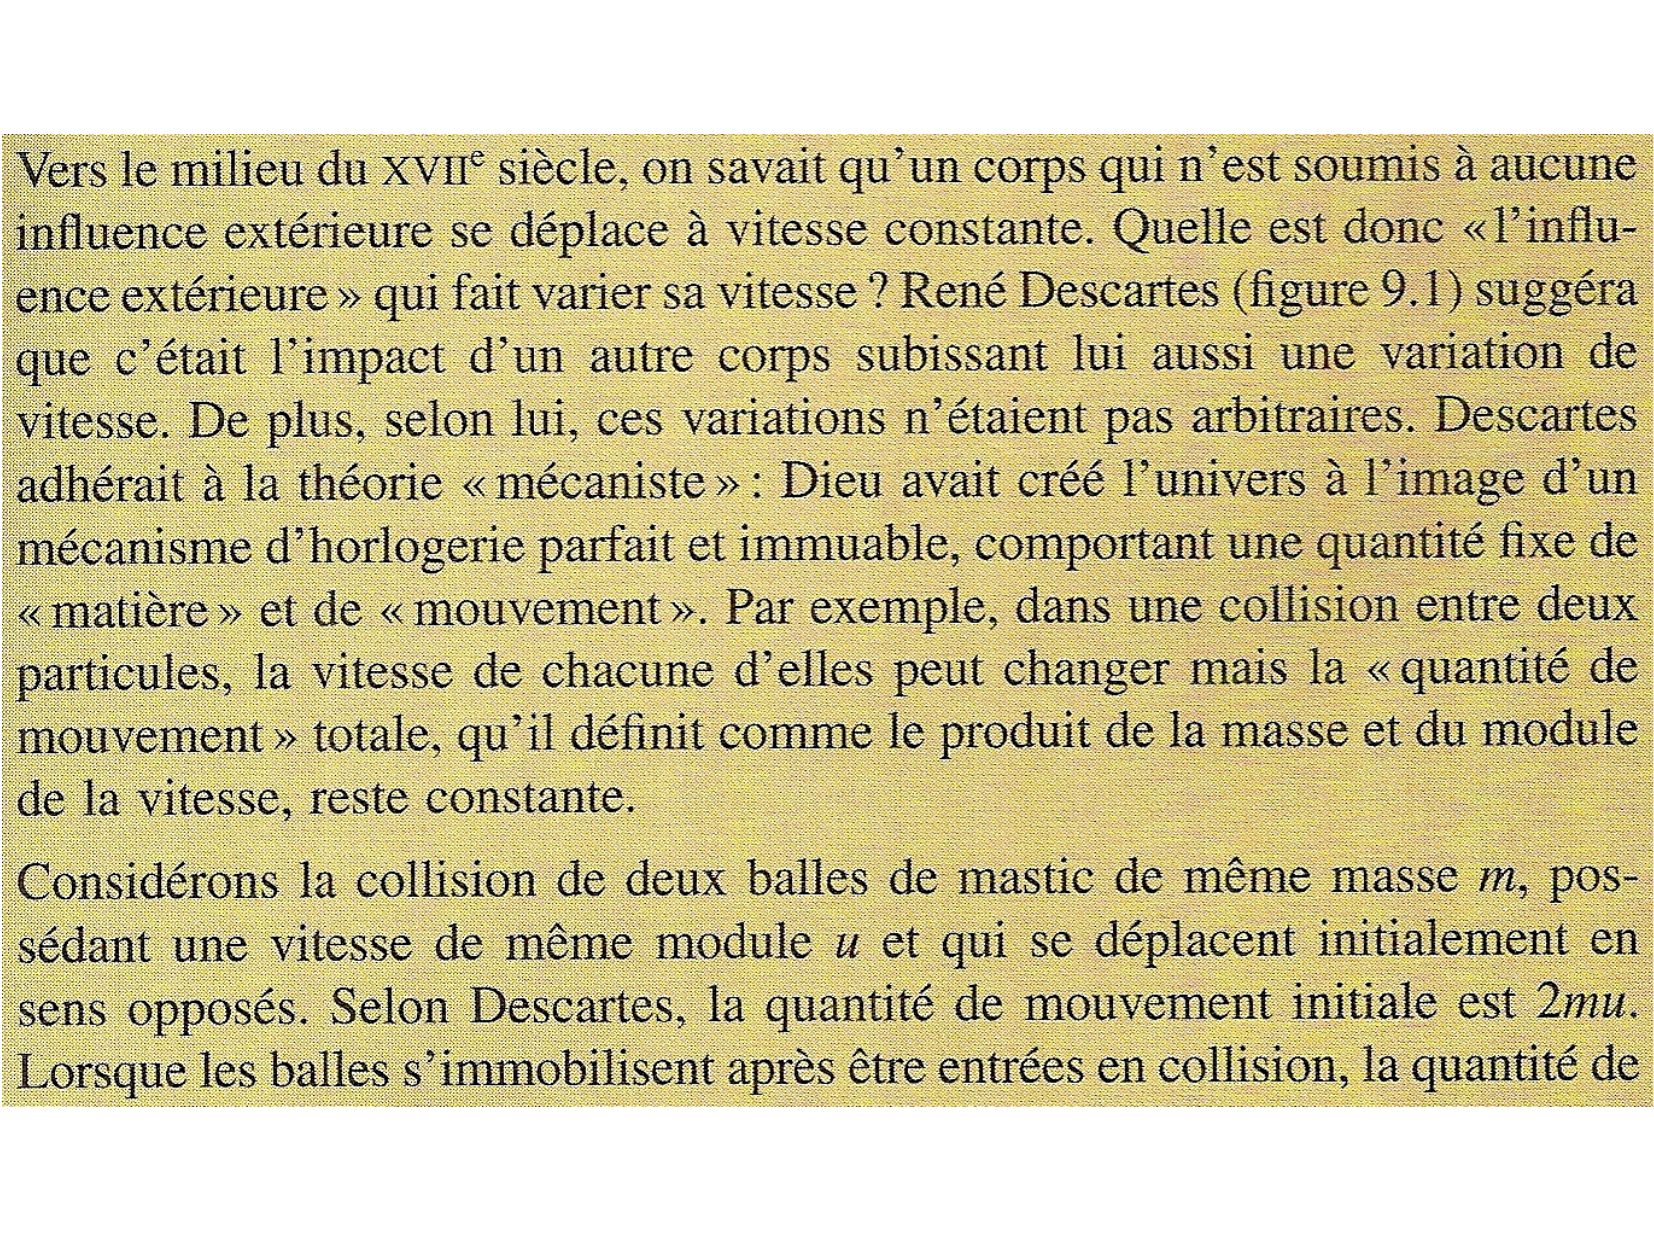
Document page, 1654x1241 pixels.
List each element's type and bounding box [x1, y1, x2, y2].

picture [2, 134, 1654, 1107]
